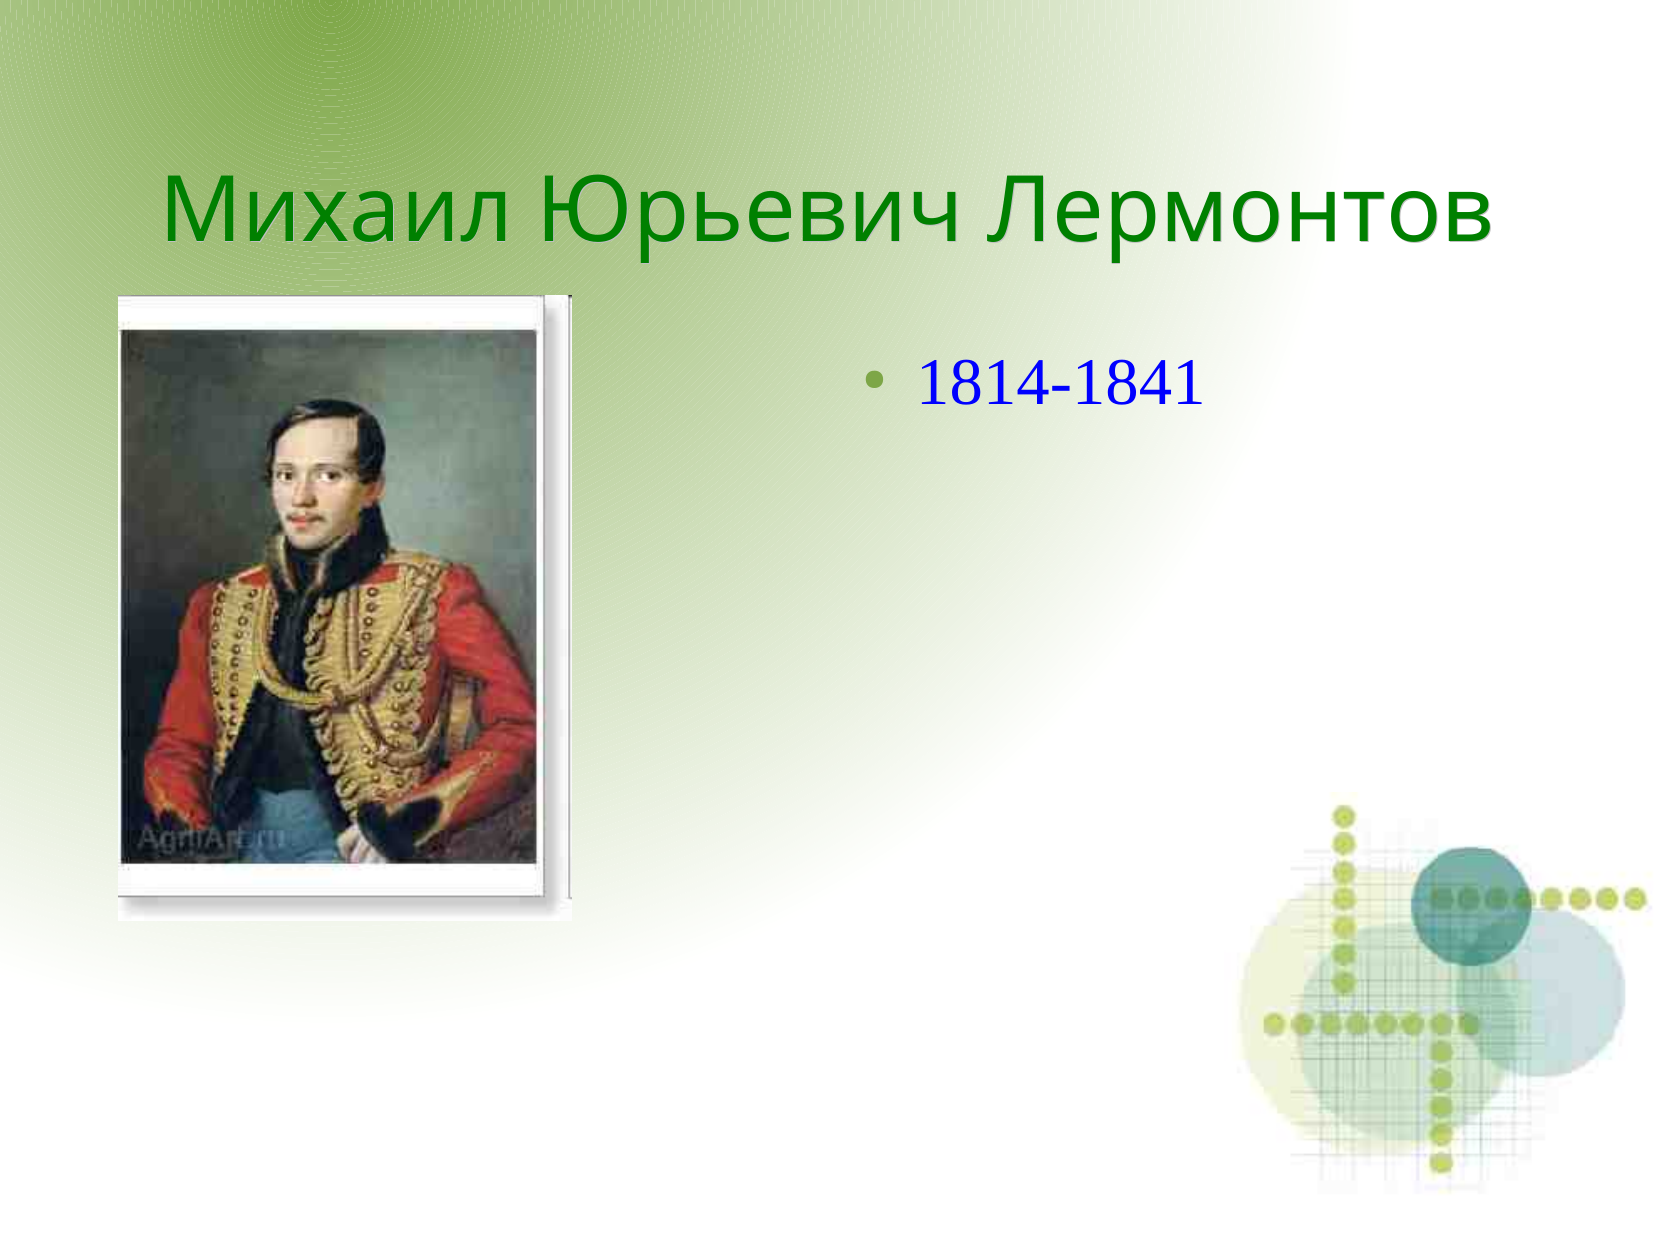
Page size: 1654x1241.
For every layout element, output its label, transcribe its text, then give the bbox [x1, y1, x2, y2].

picture [1224, 792, 1654, 1211]
title Михаил Юрьевич Лермонтов [121, 102, 1534, 311]
picture [118, 295, 572, 921]
list 1814-1841 [845, 344, 1535, 1149]
